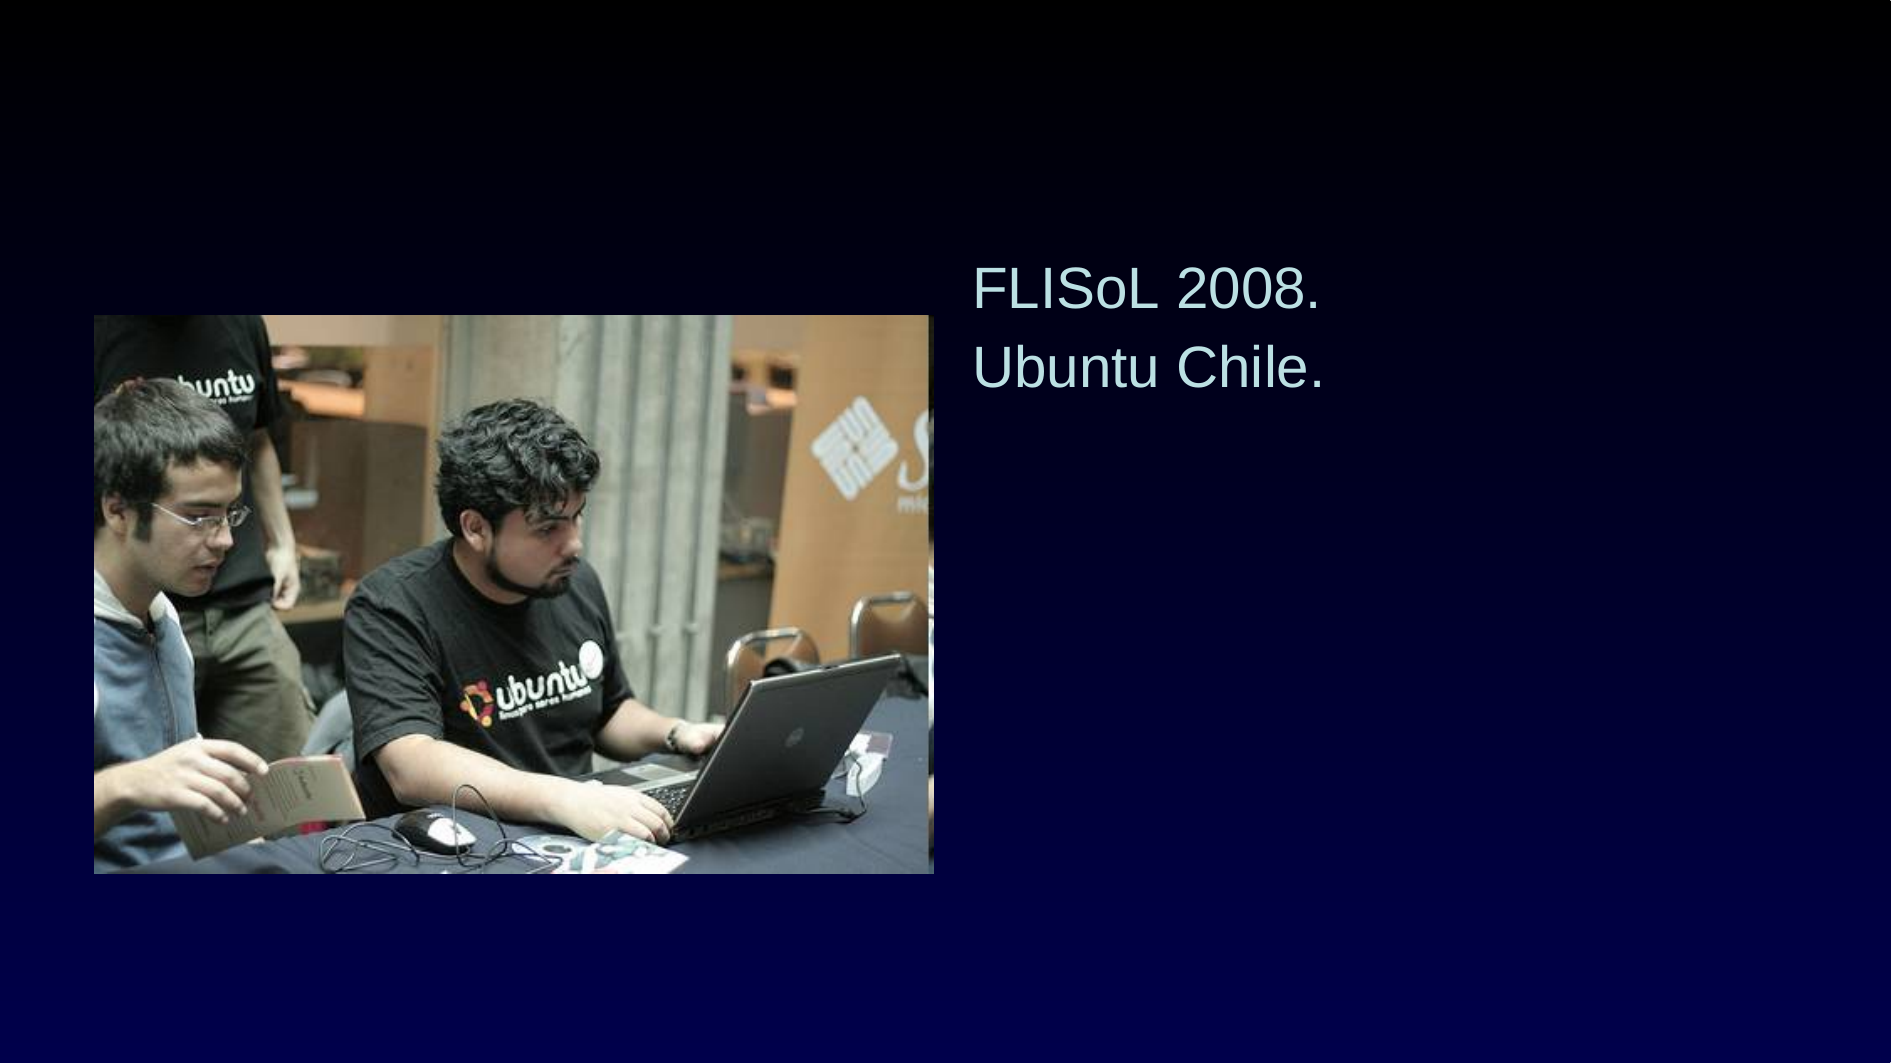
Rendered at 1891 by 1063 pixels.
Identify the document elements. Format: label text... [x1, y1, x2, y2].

picture [94, 315, 934, 874]
list FLISoL 2008. Ubuntu Chile. [957, 247, 1796, 950]
